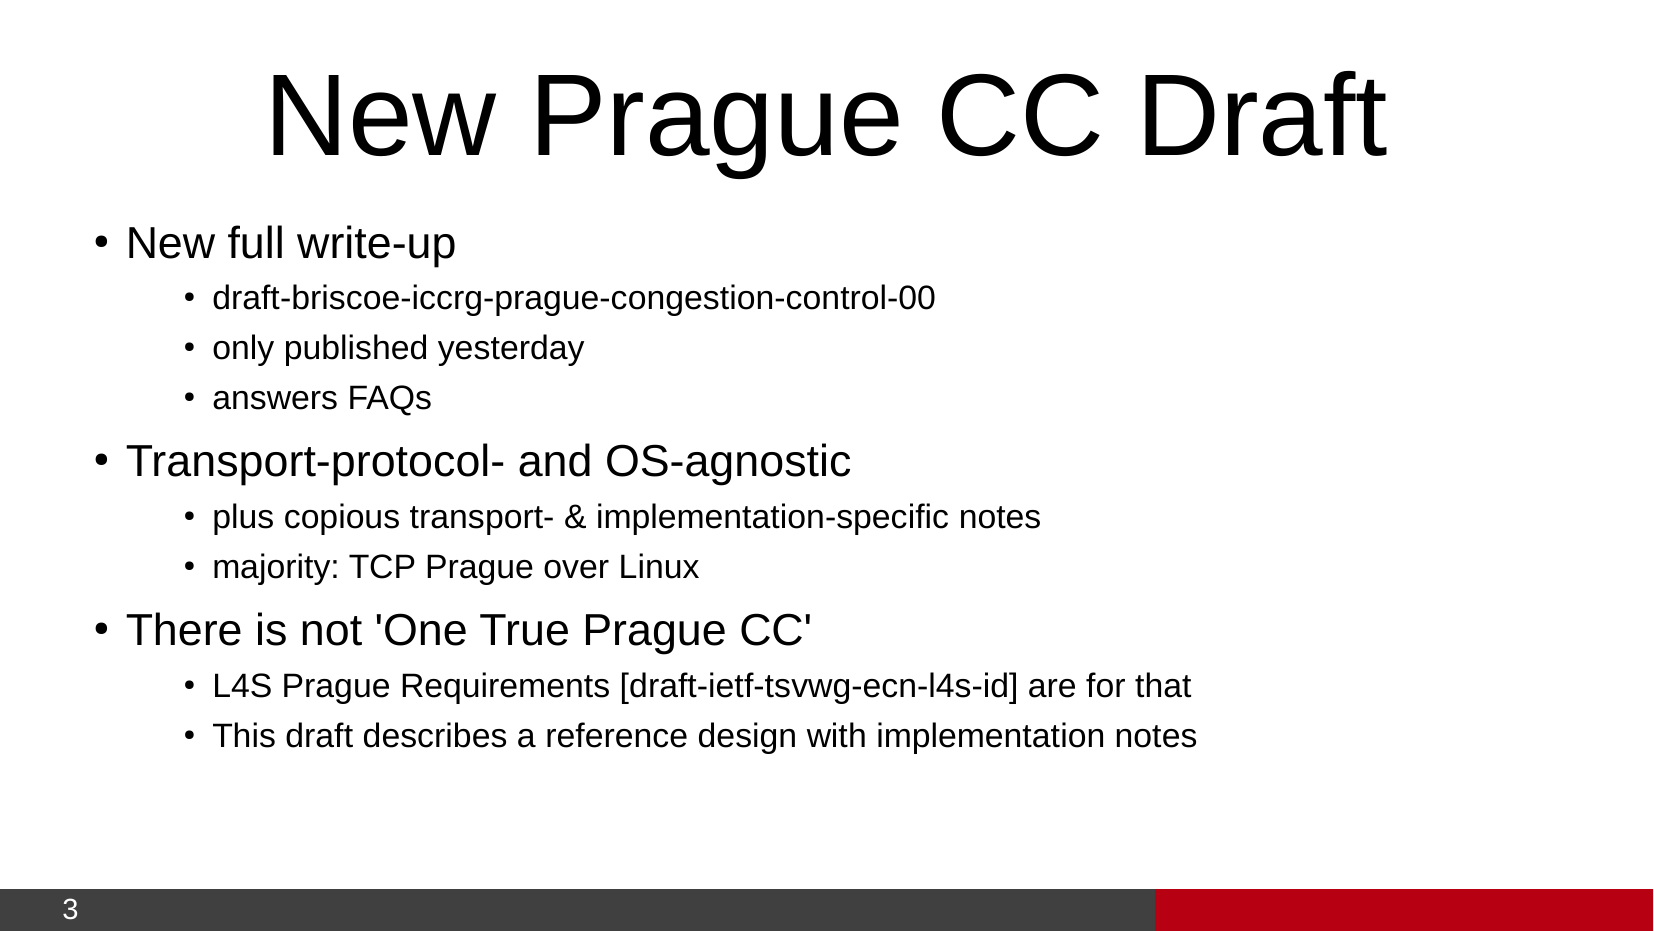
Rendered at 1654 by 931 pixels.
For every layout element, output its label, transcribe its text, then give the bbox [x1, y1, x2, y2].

title New Prague CC Draft [82, 37, 1571, 193]
list New full write-up draft-briscoe-iccrg-prague-congestion-control-00 only published yesterday answers FAQs Transport-protocol- and OS-agnostic plus copious transport- & implementation-specific notes majority: TCP Prague over Linux There is not 'One True Prague CC' L4S Prague Requirements [draft-ietf-tsvwg-ecn-l4s-id] are for that This draft describes a reference design with implementation notes [82, 217, 1571, 757]
